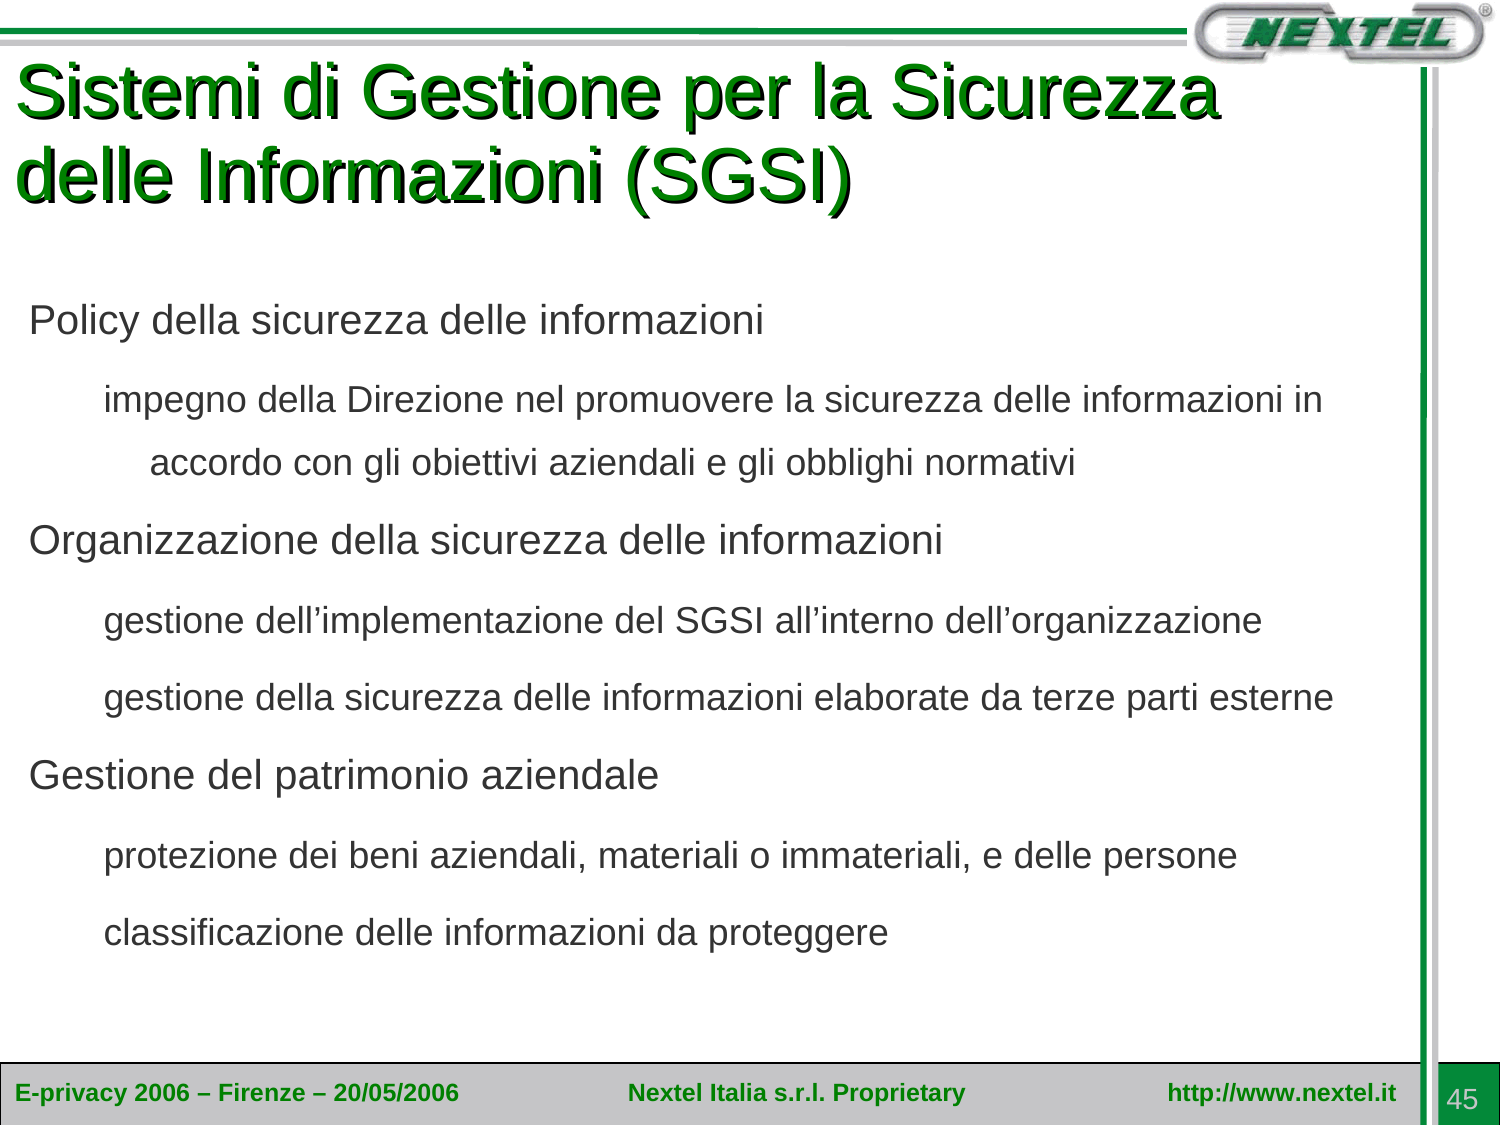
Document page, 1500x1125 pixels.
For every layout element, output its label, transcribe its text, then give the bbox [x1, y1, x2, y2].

title Sistemi di Gestione per la Sicurezza delle Informazioni (SGSI) [0, 28, 1270, 237]
list Policy della sicurezza delle informazioni impegno della Direzione nel promuovere la sicurezza delle informazioni in accordo con gli obiettivi aziendali e gli obblighi normativi Organizzazione della sicurezza delle informazioni gestione dell’implementazione del SGSI all’interno dell’organizzazione gestione della sicurezza delle informazioni elaborate da terze parti esterne Gestione del patrimonio aziendale protezione dei beni aziendali, materiali o immateriali, e delle persone classificazione delle informazioni da proteggere [13, 265, 1388, 1076]
picture [1187, 0, 1500, 67]
